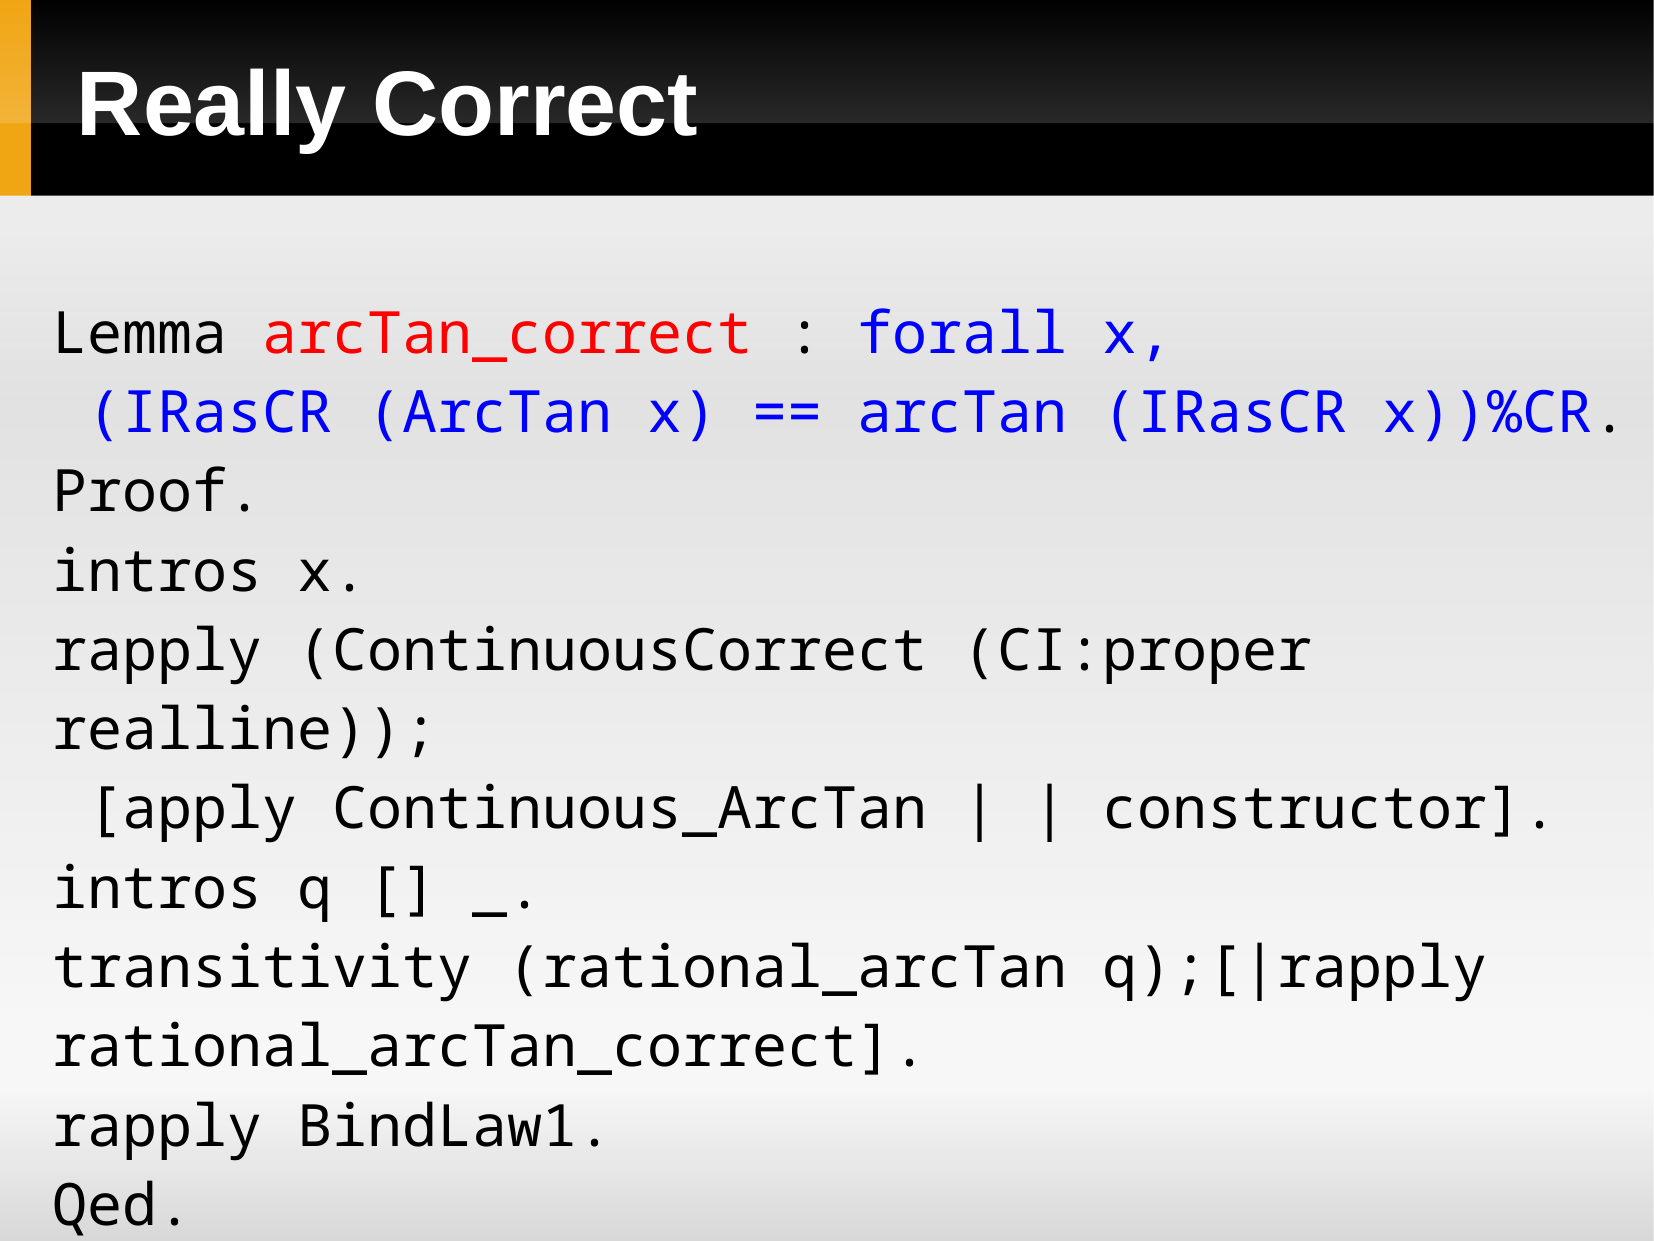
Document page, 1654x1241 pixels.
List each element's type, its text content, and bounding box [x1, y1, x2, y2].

title Really Correct [76, 7, 1565, 200]
text_box Lemma arcTan_correct : forall x, (IRasCR (ArcTan x) == arcTan (IRasCR x))%CR. Proof. intros x. rapply (ContinuousCorrect (CI:proper realline)); [apply Continuous_ArcTan | | constructor]. intros q [] _. transitivity (rational_arcTan q);[|rapply rational_arcTan_correct]. rapply BindLaw1. Qed. [37, 283, 1654, 1163]
picture [0, 0, 1654, 1241]
